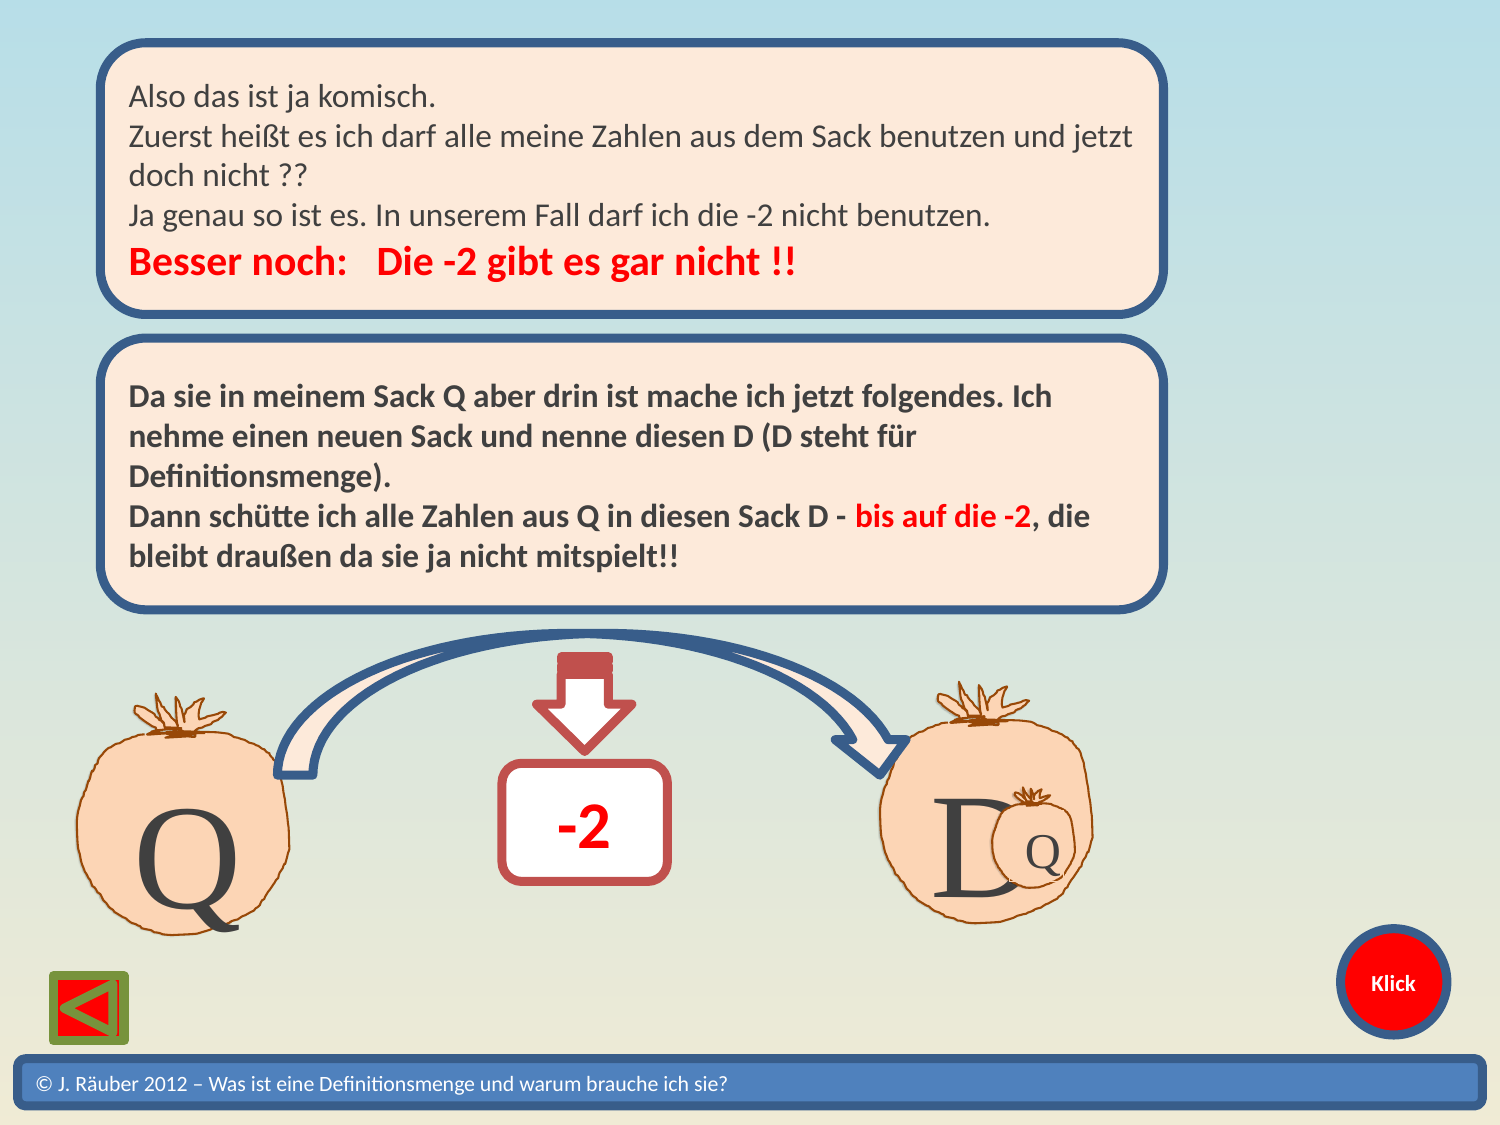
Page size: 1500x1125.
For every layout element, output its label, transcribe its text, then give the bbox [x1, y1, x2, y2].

text_box Da sie in meinem Sack Q aber drin ist mache ich jetzt folgendes. Ich nehme einen neuen Sack und nenne diesen D (D steht für Definitionsmenge). Dann schütte ich alle Zahlen aus Q in diesen Sack D - bis auf die -2, die bleibt draußen da sie ja nicht mitspielt!! [100, 338, 1164, 610]
text_box [561, 656, 609, 662]
text_box [561, 665, 609, 671]
text_box © J. Räuber 2012 – Was ist eine Definitionsmenge und warum brauche ich sie? [17, 1058, 1483, 1106]
text_box Q [154, 815, 220, 893]
text_box Q [1010, 811, 1063, 881]
text_box [53, 975, 125, 1041]
text_box D [915, 740, 1039, 881]
text_box [76, 633, 1093, 936]
text_box [536, 674, 632, 752]
text_box D [961, 805, 1008, 881]
text_box [163, 893, 212, 904]
text_box Q [118, 751, 242, 893]
text_box Also das ist ja komisch. Zuerst heißt es ich darf alle meine Zahlen aus dem Sack benutzen und jetzt doch nicht ?? Ja genau so ist es. In unserem Fall darf ich die -2 nicht benutzen. Besser noch: Die -2 gibt es gar nicht !! [100, 42, 1164, 315]
text_box Klick [1340, 928, 1447, 1036]
text_box -2 [501, 763, 668, 882]
